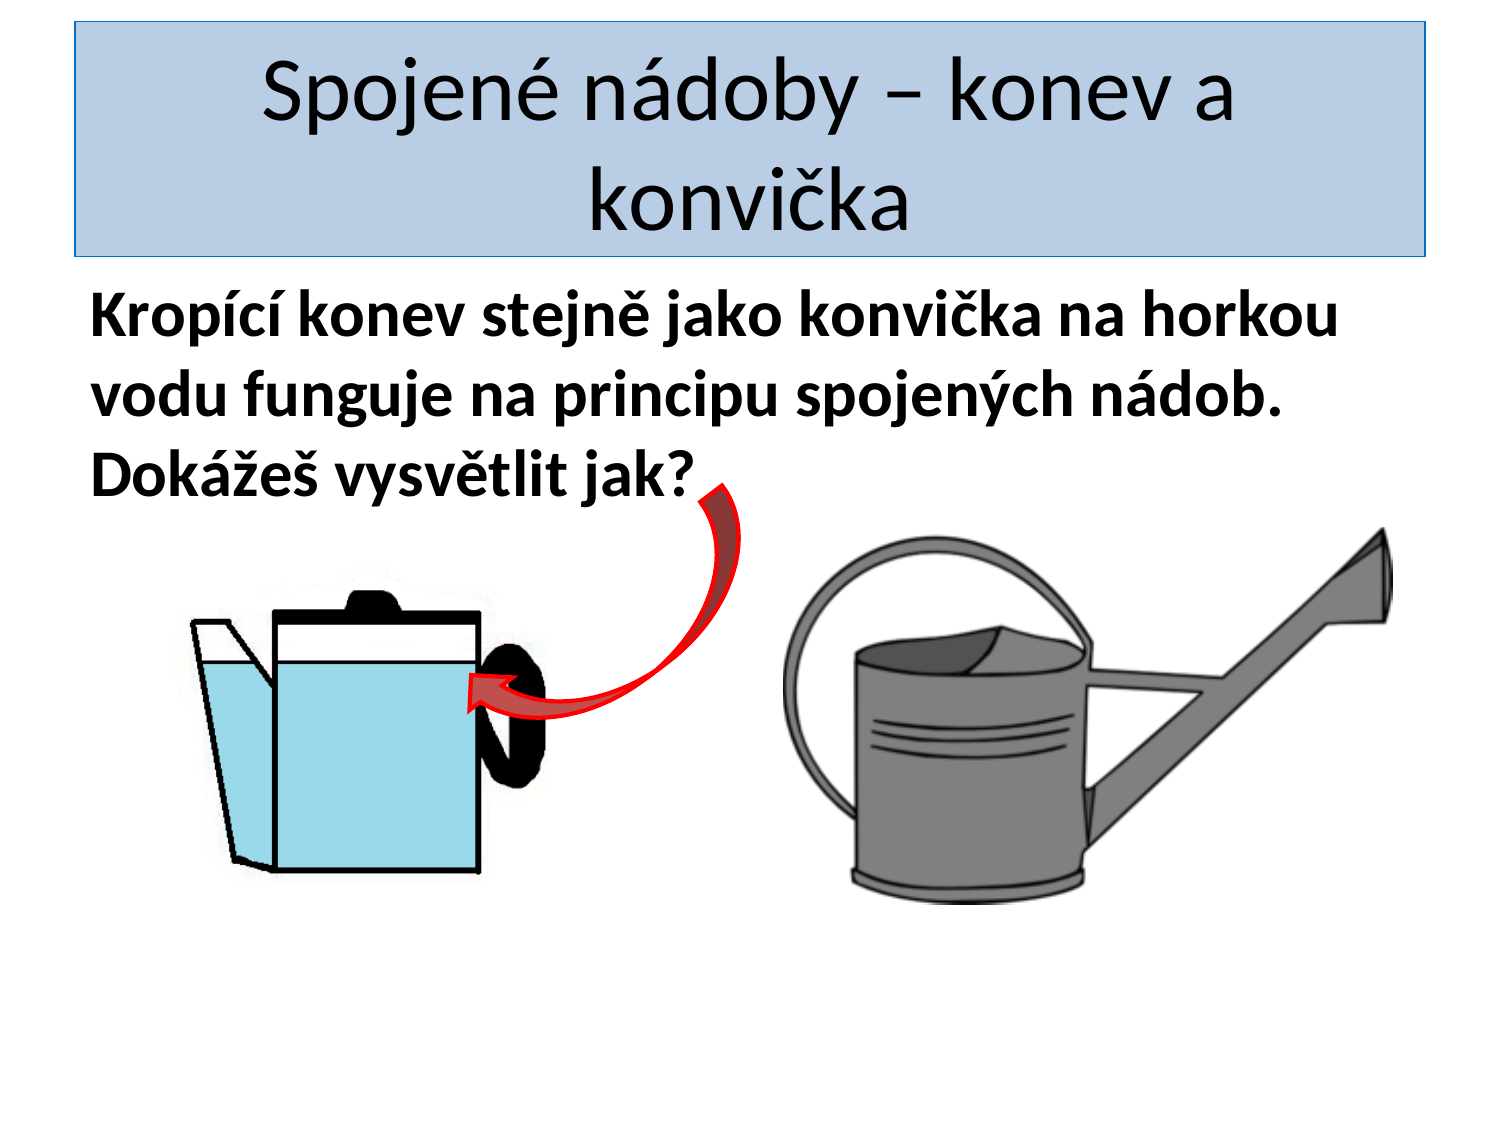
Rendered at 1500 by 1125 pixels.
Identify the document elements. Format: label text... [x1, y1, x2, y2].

picture [783, 527, 1393, 905]
title Spojené nádoby – konev a konvička [75, 21, 1426, 257]
picture [171, 563, 561, 884]
list Kropící konev stejně jako konvička na horkou vodu funguje na principu spojených nádob. Dokážeš vysvětlit jak? [75, 262, 1426, 1006]
text_box [469, 485, 739, 718]
